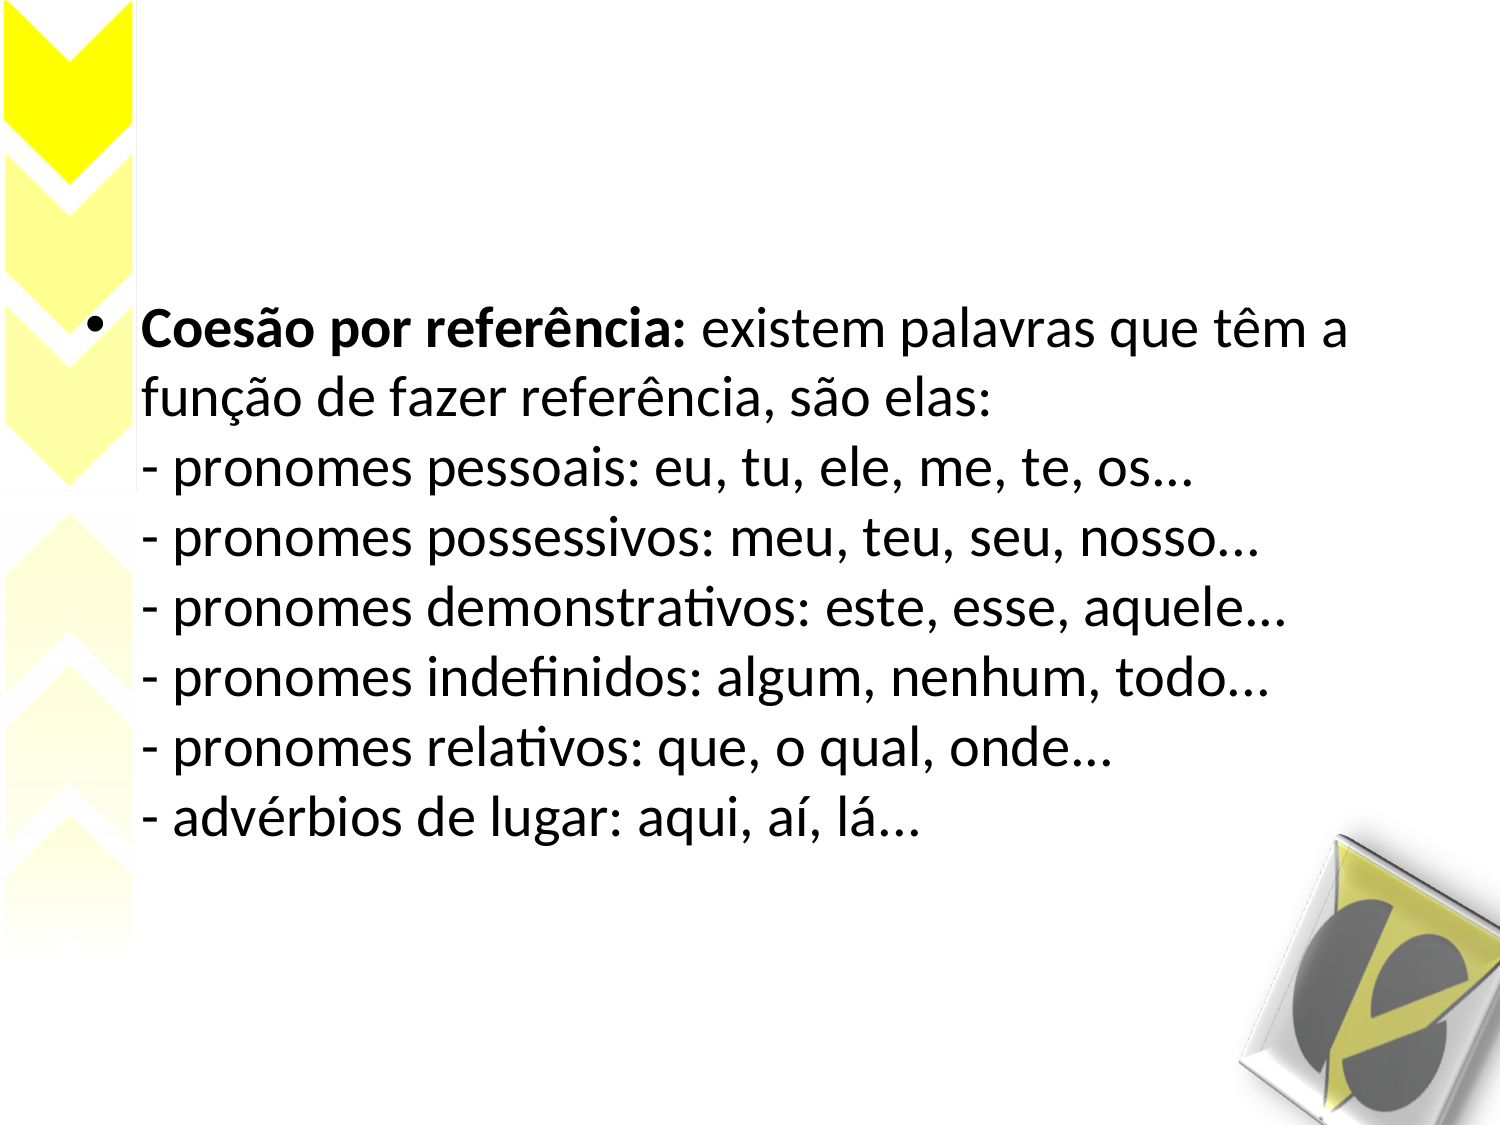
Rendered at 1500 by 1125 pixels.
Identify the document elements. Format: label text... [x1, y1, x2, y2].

list Coesão por referência: existem palavras que têm a função de fazer referência, são elas: - pronomes pessoais: eu, tu, ele, me, te, os... - pronomes possessivos: meu, teu, seu, nosso... - pronomes demonstrativos: este, esse, aquele... - pronomes indefinidos: algum, nenhum, todo... - pronomes relativos: que, o qual, onde... - advérbios de lugar: aqui, aí, lá... [70, 281, 1421, 1024]
picture [0, 0, 140, 1003]
picture [1194, 786, 1500, 1125]
